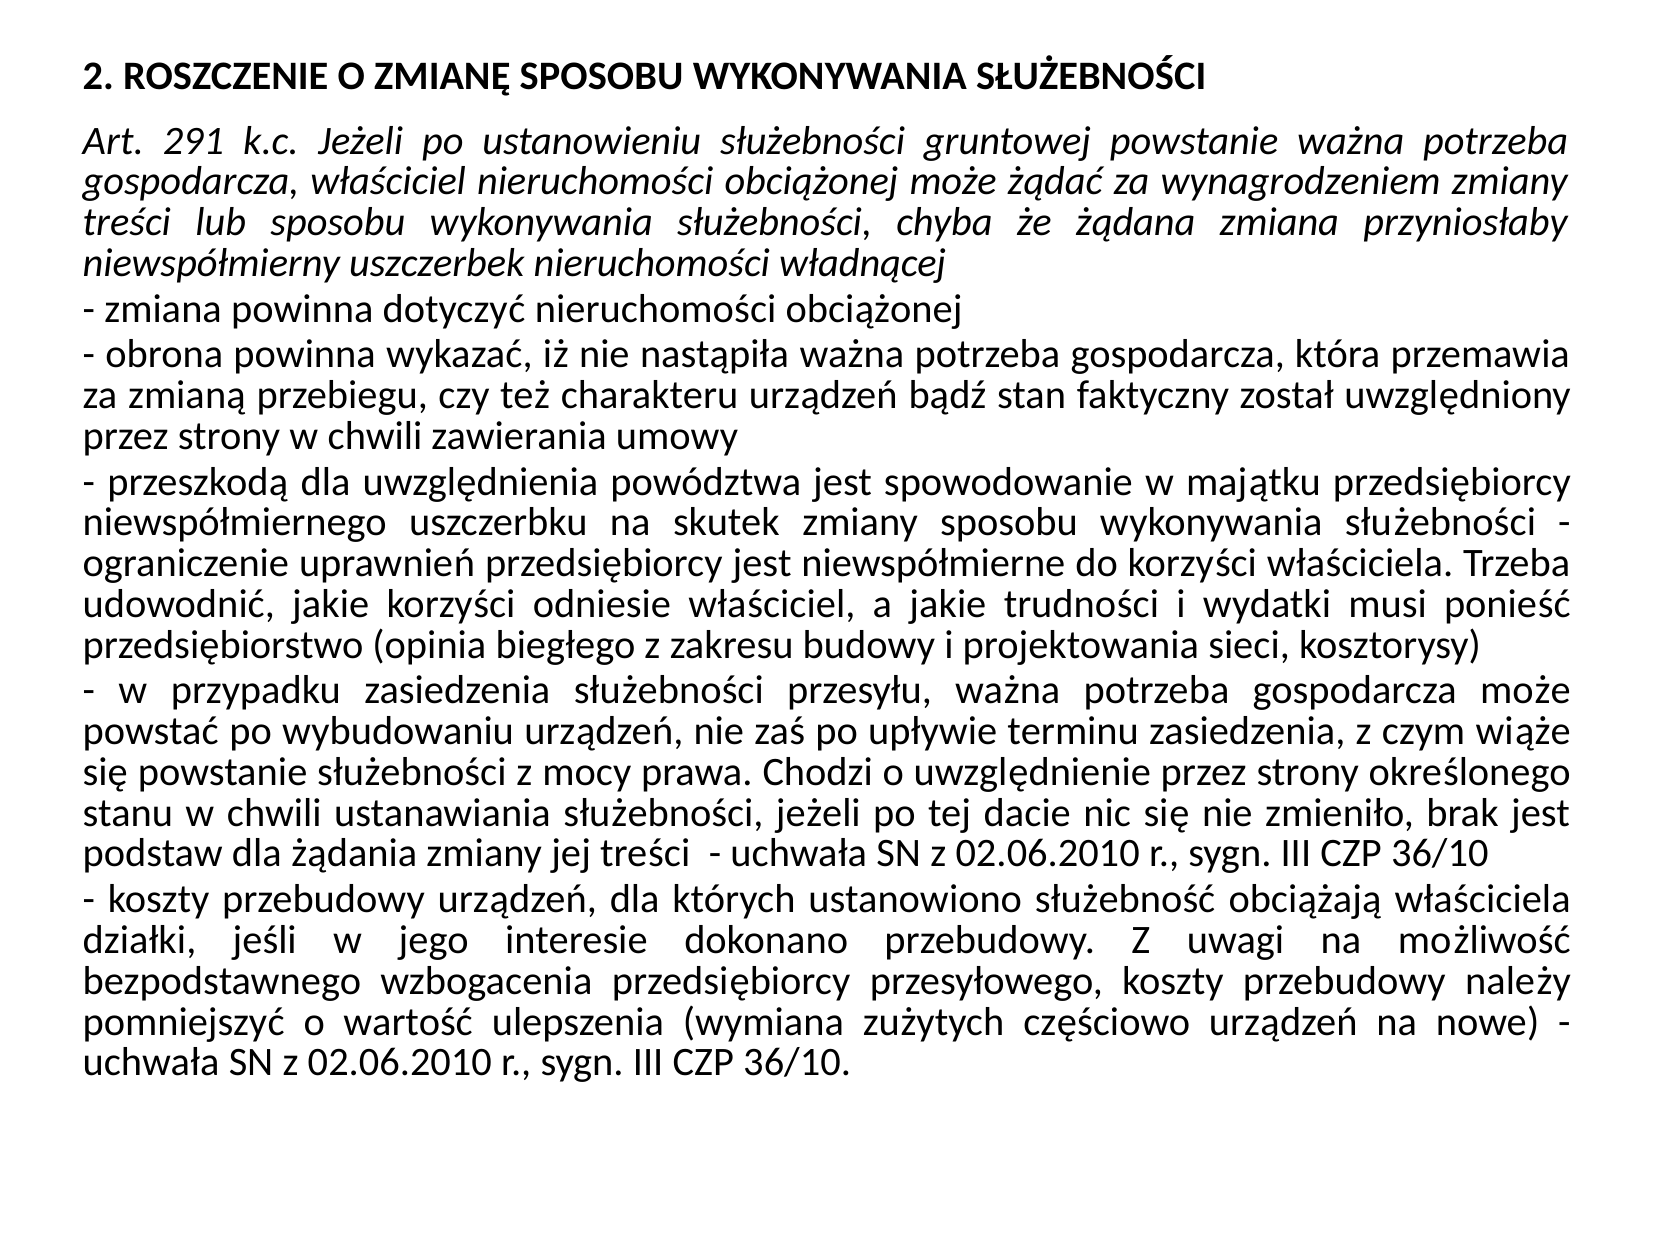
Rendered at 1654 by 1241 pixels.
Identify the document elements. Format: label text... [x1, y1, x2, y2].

list 2. ROSZCZENIE O ZMIANĘ SPOSOBU WYKONYWANIA SŁUŻEBNOŚCI Art. 291 k.c. Jeżeli po ustanowieniu służebności gruntowej powstanie ważna potrzeba gospodarcza, właściciel nieruchomości obciążonej może żądać za wynagrodzeniem zmiany treści lub sposobu wykonywania służebności, chyba że żądana zmiana przyniosłaby niewspółmierny uszczerbek nieruchomości władnącej - zmiana powinna dotyczyć nieruchomości obciążonej - obrona powinna wykazać, iż nie nastąpiła ważna potrzeba gospodarcza, która przemawia za zmianą przebiegu, czy też charakteru urządzeń bądź stan faktyczny został uwzględniony przez strony w chwili zawierania umowy - przeszkodą dla uwzględnienia powództwa jest spowodowanie w majątku przedsiębiorcy niewspółmiernego uszczerbku na skutek zmiany sposobu wykonywania służebności - ograniczenie uprawnień przedsiębiorcy jest niewspółmierne do korzyści właściciela. Trzeba udowodnić, jakie korzyści odniesie właściciel, a jakie trudności i wydatki musi ponieść przedsiębiorstwo (opinia biegłego z zakresu budowy i projektowania sieci, kosztorysy) - w przypadku zasiedzenia służebności przesyłu, ważna potrzeba gospodarcza może powstać po wybudowaniu urządzeń, nie zaś po upływie terminu zasiedzenia, z czym wiąże się powstanie służebności z mocy prawa. Chodzi o uwzględnienie przez strony określonego stanu w chwili ustanawiania służebności, jeżeli po tej dacie nic się nie zmieniło, brak jest podstaw dla żądania zmiany jej treści - uchwała SN z 02.06.2010 r., sygn. III CZP 36/10 - koszty przebudowy urządzeń, dla których ustanowiono służebność obciążają właściciela działki, jeśli w jego interesie dokonano przebudowy. Z uwagi na możliwość bezpodstawnego wzbogacenia przedsiębiorcy przesyłowego, koszty przebudowy należy pomniejszyć o wartość ulepszenia (wymiana zużytych częściowo urządzeń na nowe) - uchwała SN z 02.06.2010 r., sygn. III CZP 36/10. [82, 59, 1571, 1109]
